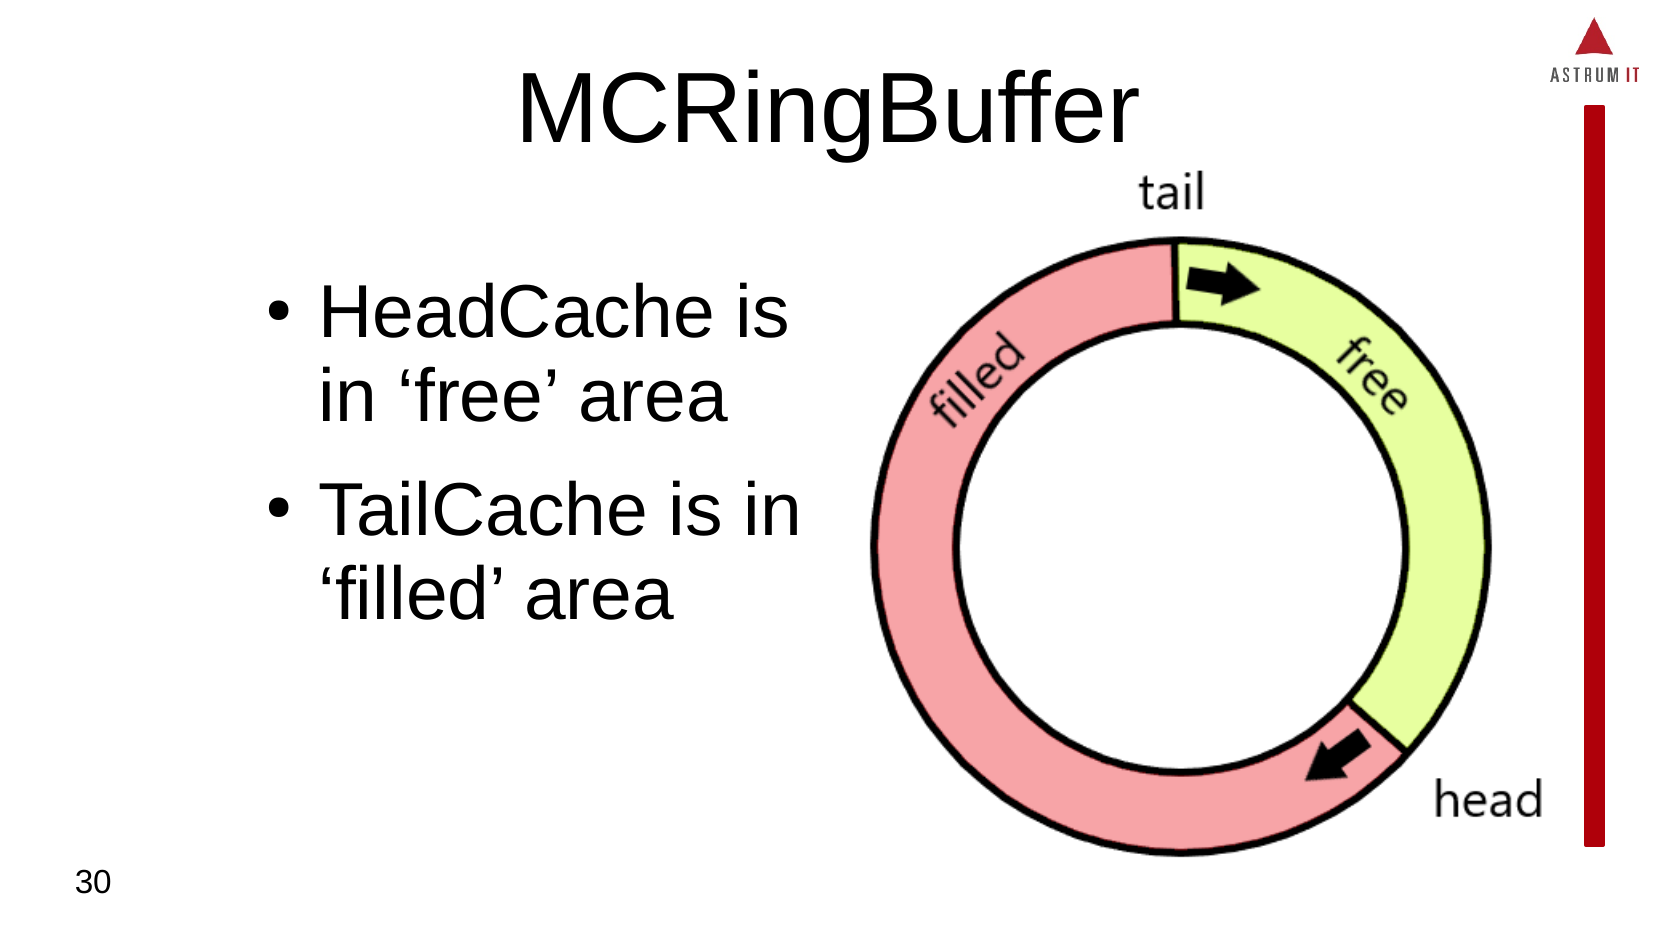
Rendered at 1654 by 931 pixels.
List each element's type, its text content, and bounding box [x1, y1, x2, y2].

picture [840, 155, 1561, 878]
list HeadCache is in ‘free’ area TailCache is in ‘filled’ area [247, 270, 811, 810]
title MCRingBuffer [114, 30, 1541, 186]
picture [1550, 17, 1639, 82]
